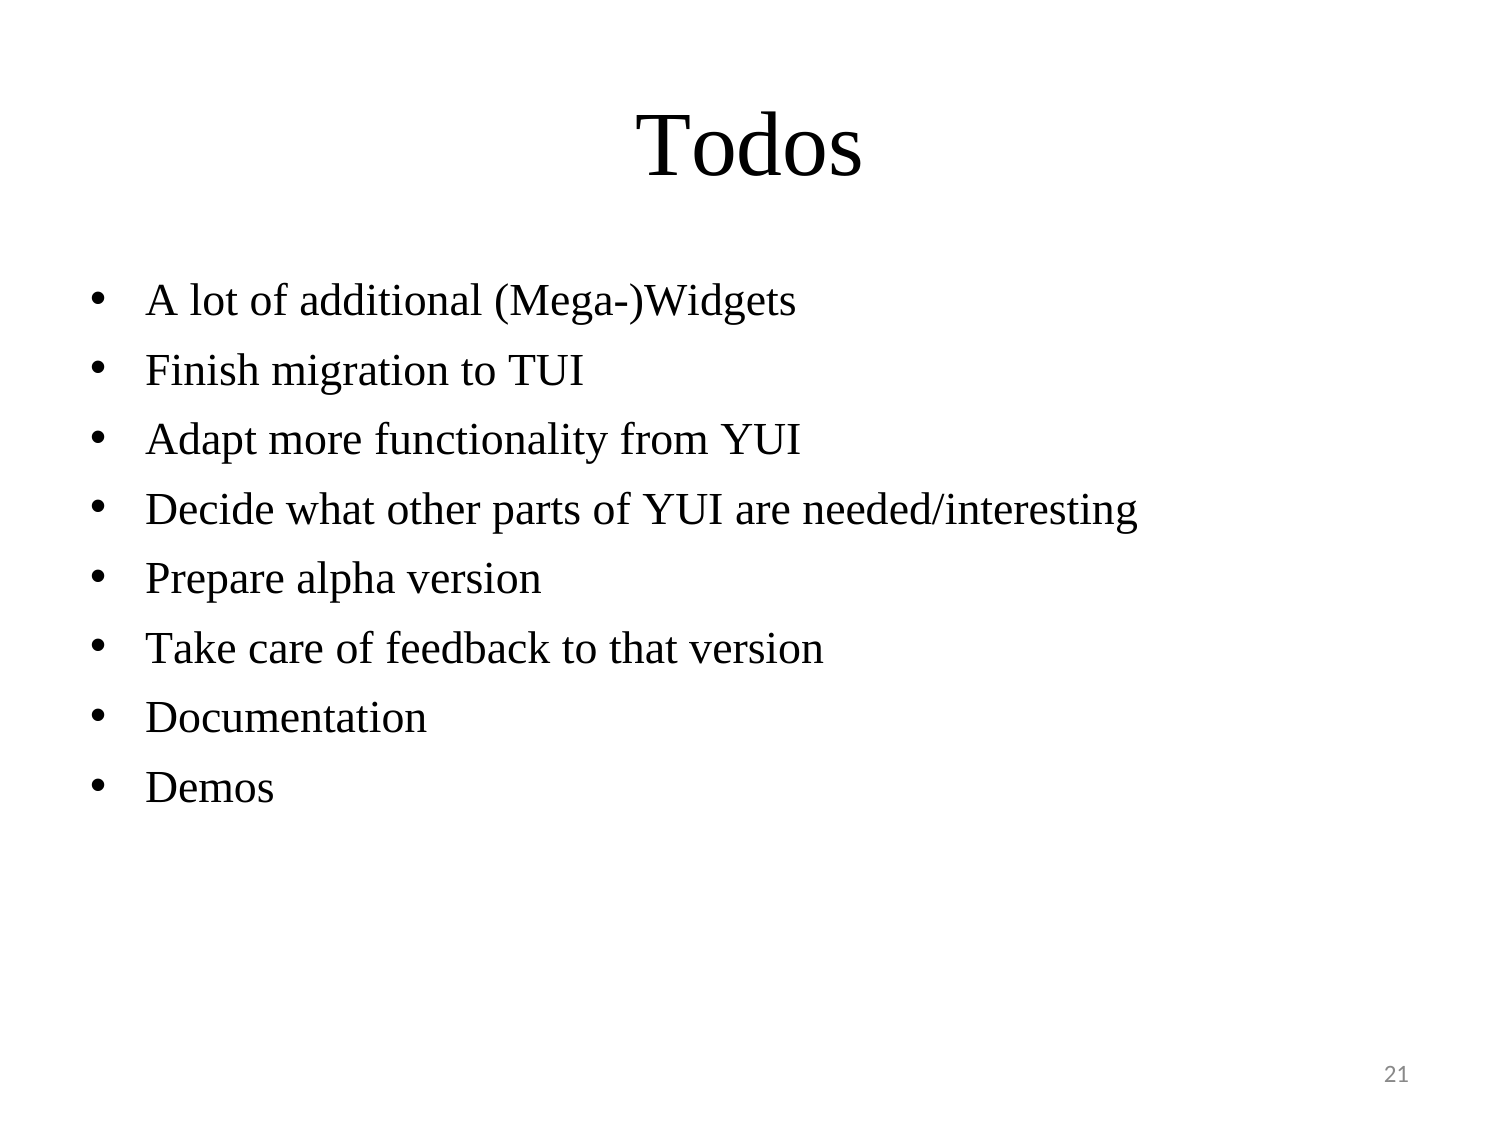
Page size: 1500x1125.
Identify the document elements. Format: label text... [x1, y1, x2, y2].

text_box Todos‏ [75, 45, 1426, 233]
text_box A lot of additional (Mega-)Widgets Finish migration to TUI Adapt more functionality from YUI Decide what other parts of YUI are needed/interesting Prepare alpha version Take care of feedback to that version Documentation Demos [75, 262, 1426, 1005]
